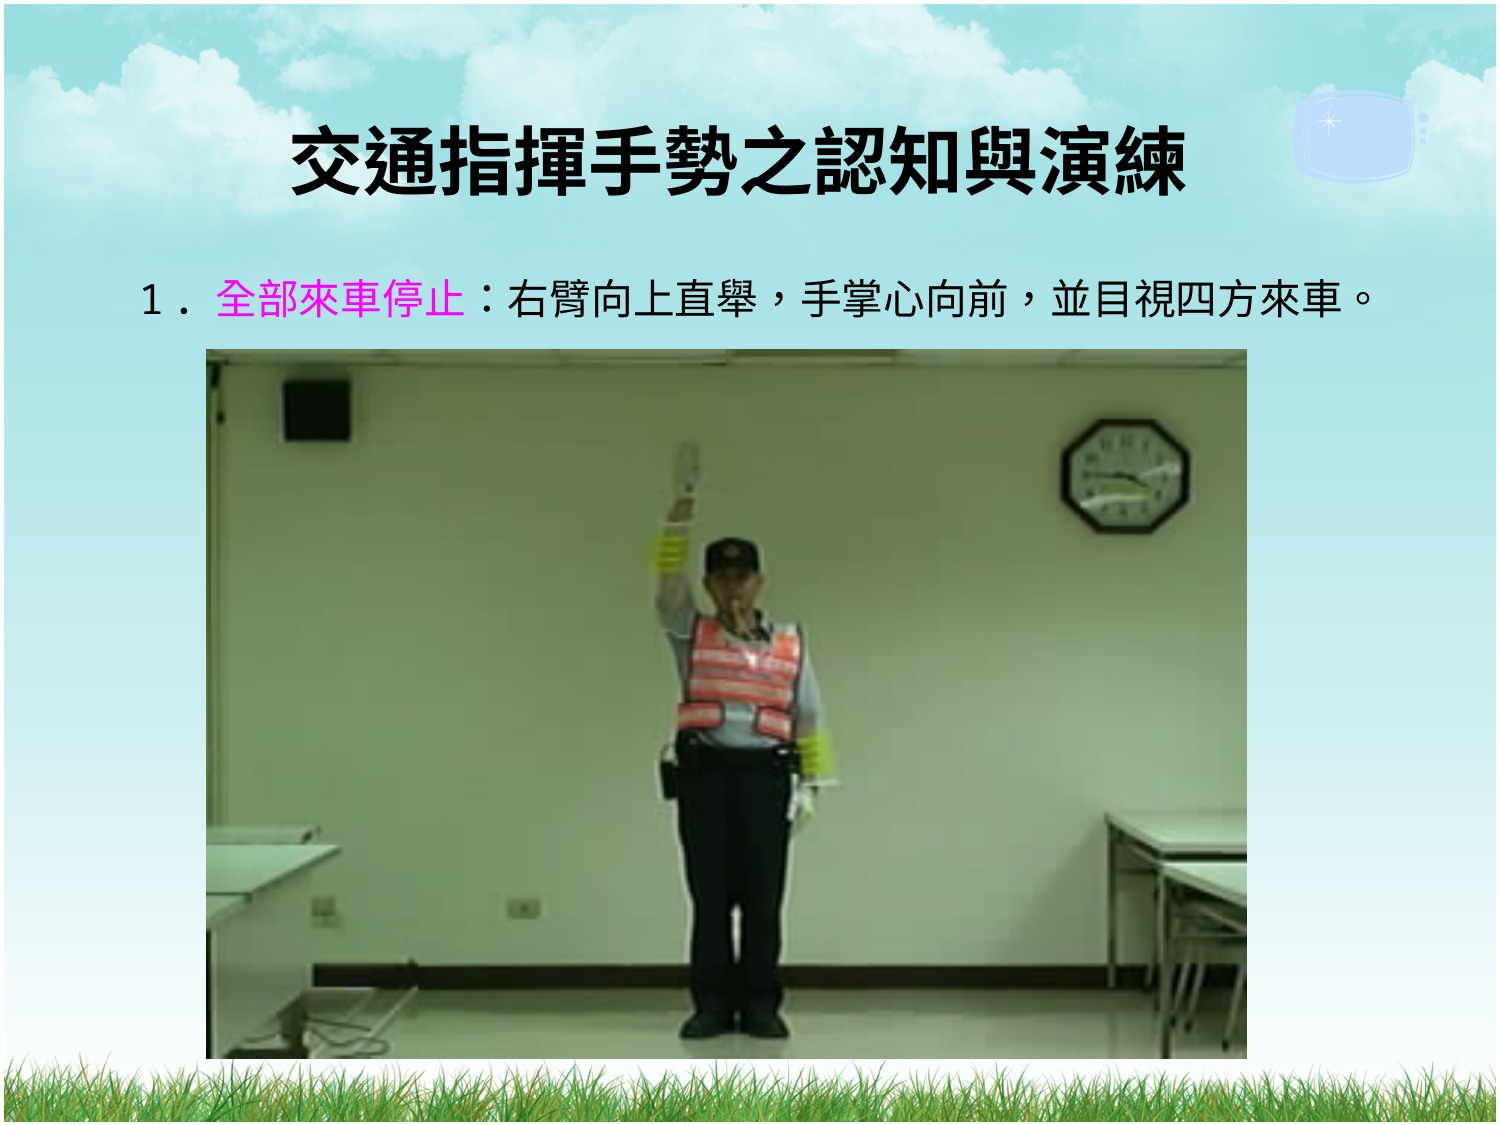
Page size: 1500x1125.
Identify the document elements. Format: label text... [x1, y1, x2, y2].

picture [0, 0, 1500, 1125]
title 交通指揮手勢之認知與演練 [183, 78, 1294, 231]
list 1﹒全部來車停止：右臂向上直舉，手掌心向前，並目視四方來車。 [123, 231, 1412, 398]
